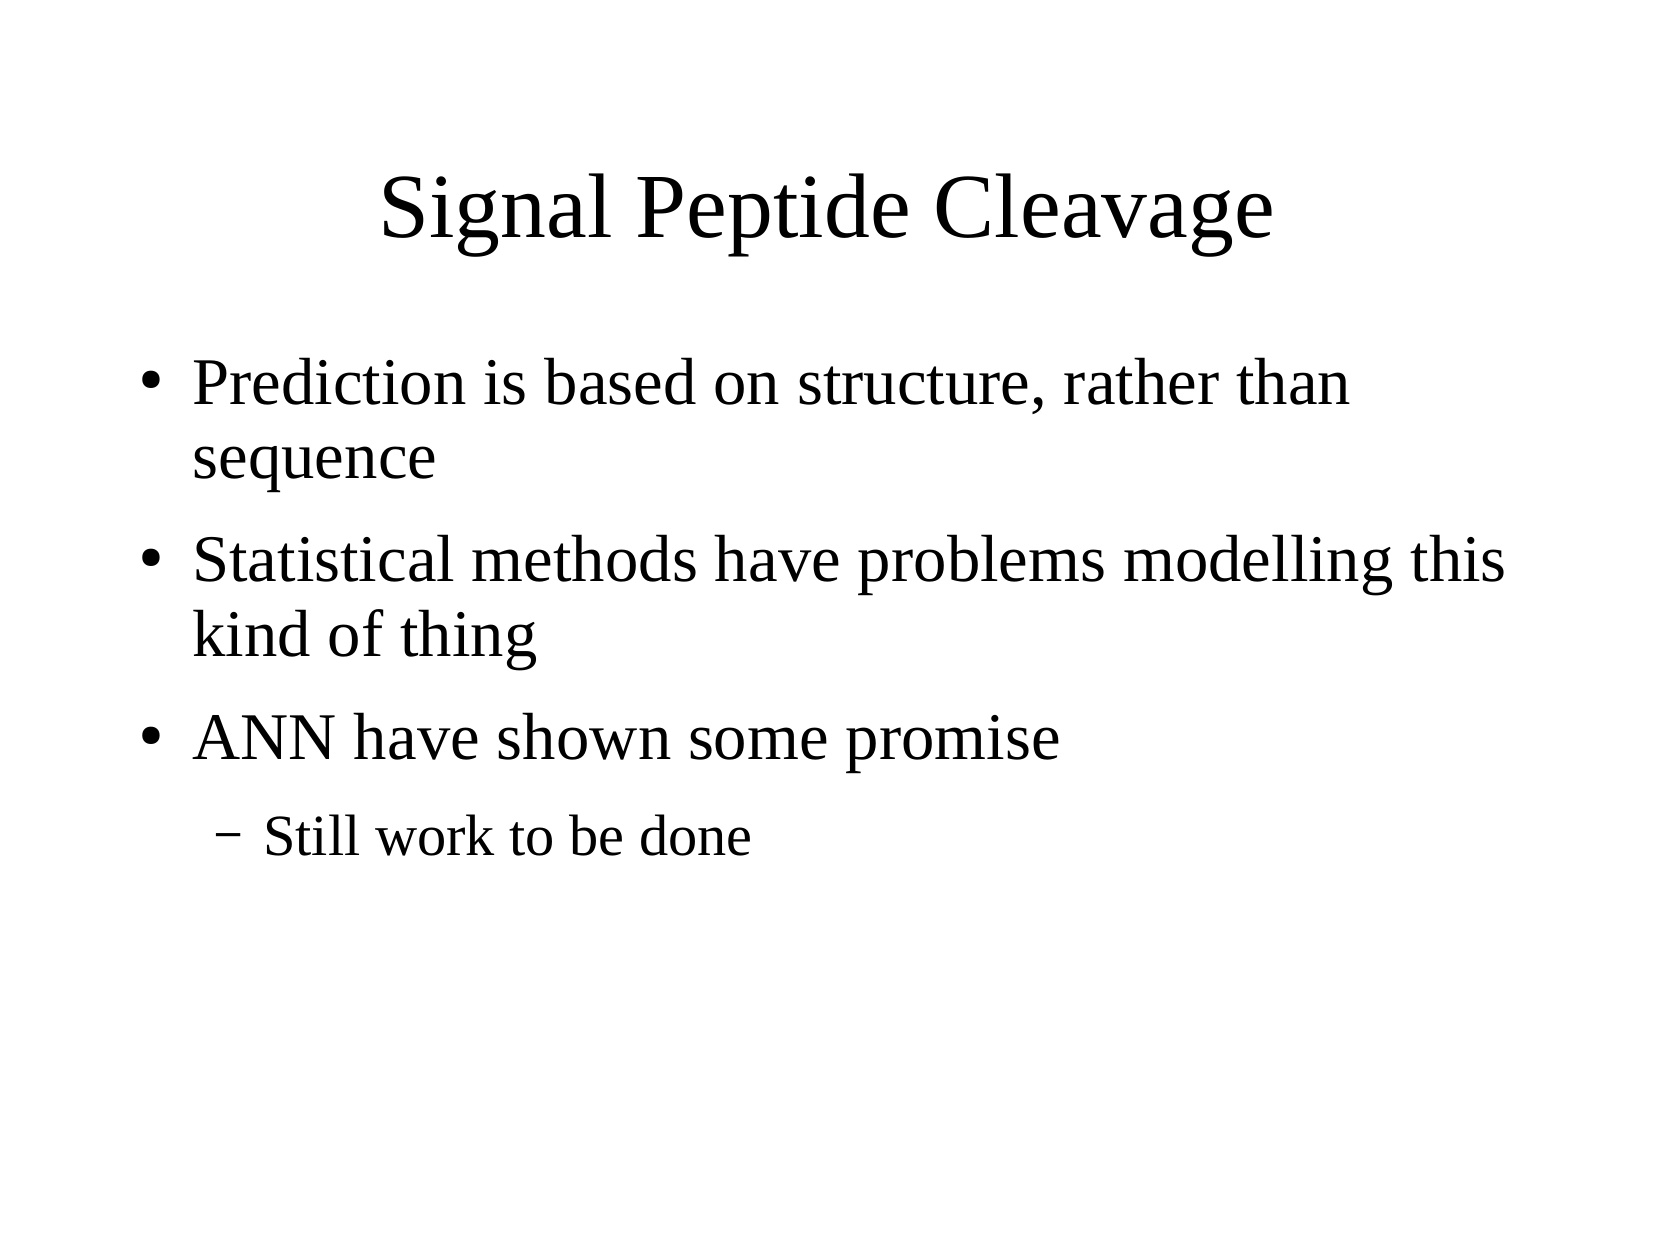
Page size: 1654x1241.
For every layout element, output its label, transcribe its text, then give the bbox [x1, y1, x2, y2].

title Signal Peptide Cleavage [121, 102, 1534, 311]
list Prediction is based on structure, rather than sequence Statistical methods have problems modelling this kind of thing ANN have shown some promise Still work to be done [121, 344, 1534, 1127]
